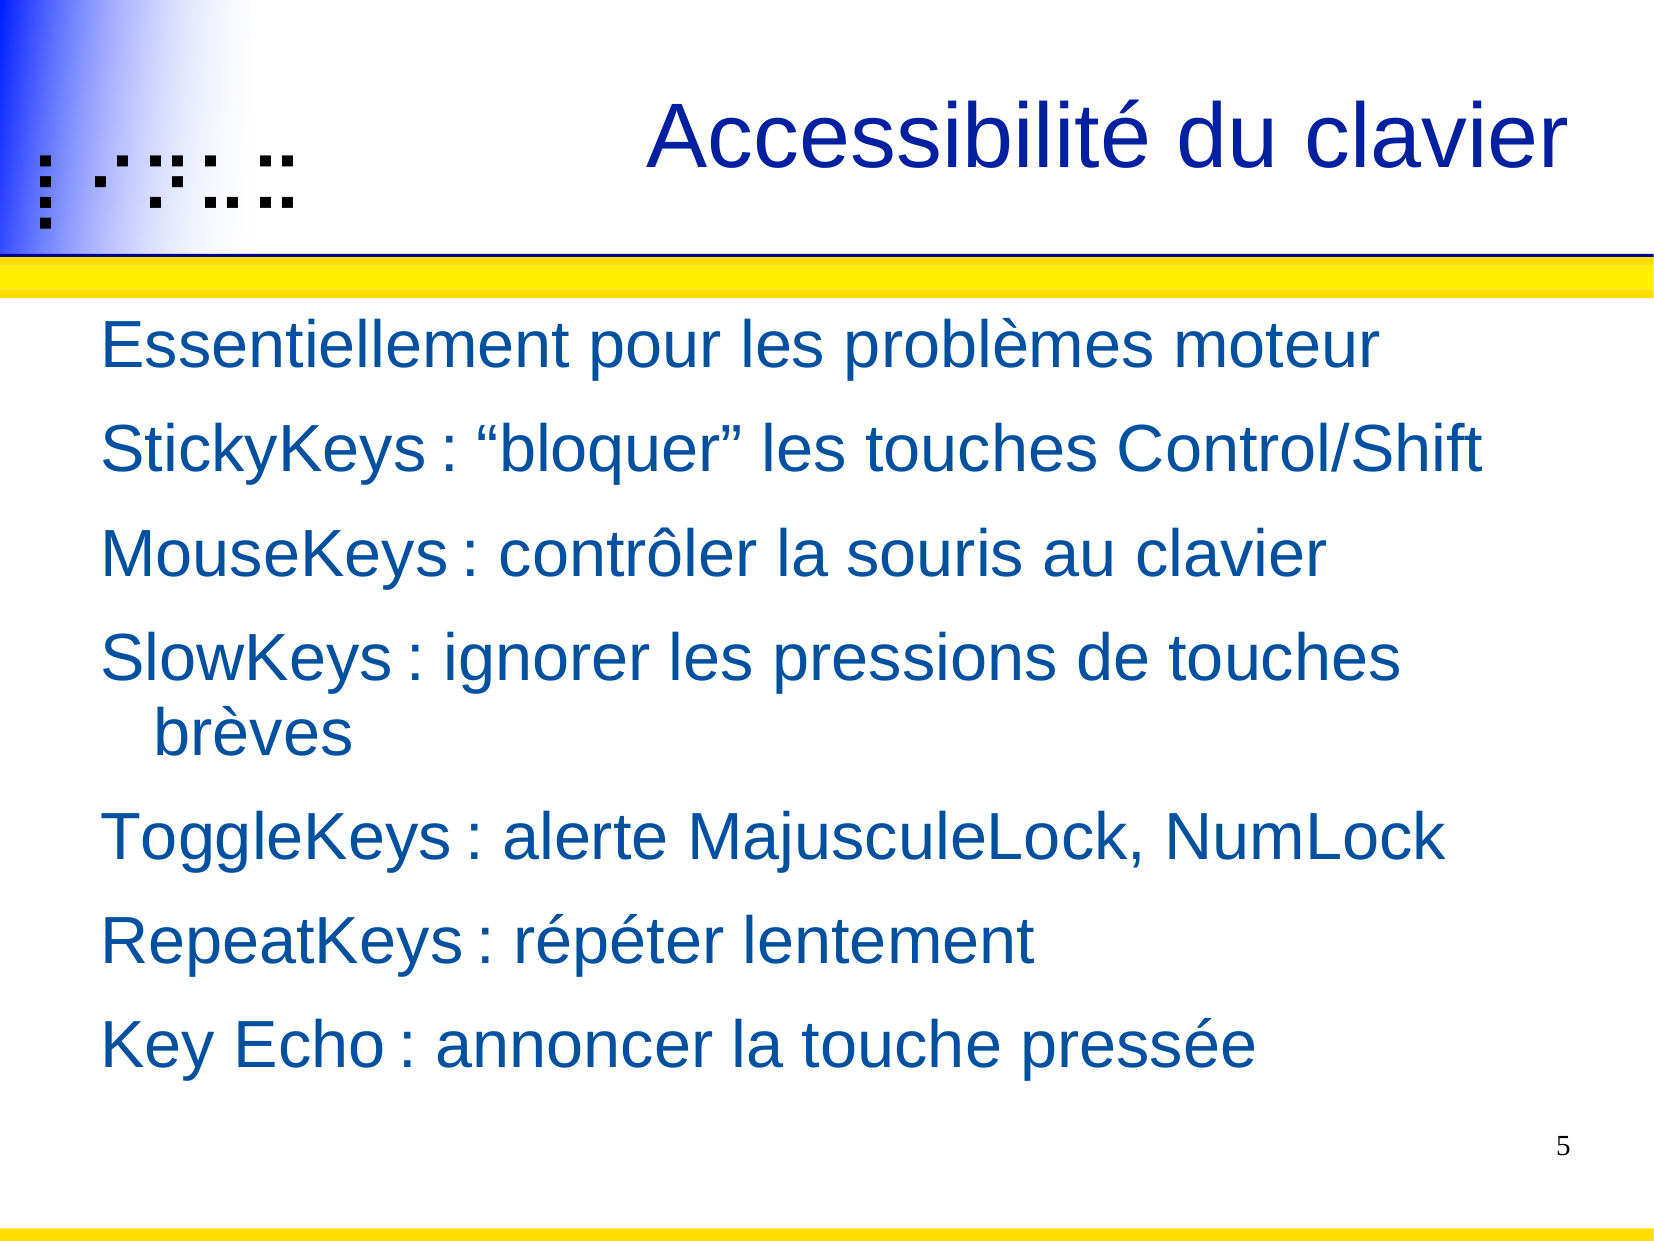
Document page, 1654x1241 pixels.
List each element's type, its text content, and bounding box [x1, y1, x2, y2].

list Essentiellement pour les problèmes moteur StickyKeys : “bloquer” les touches Control/Shift MouseKeys : contrôler la souris au clavier SlowKeys : ignorer les pressions de touches brèves ToggleKeys : alerte MajusculeLock, NumLock RepeatKeys : répéter lentement Key Echo : annoncer la touche pressée [82, 307, 1571, 1111]
title Accessibilité du clavier [372, 34, 1571, 238]
